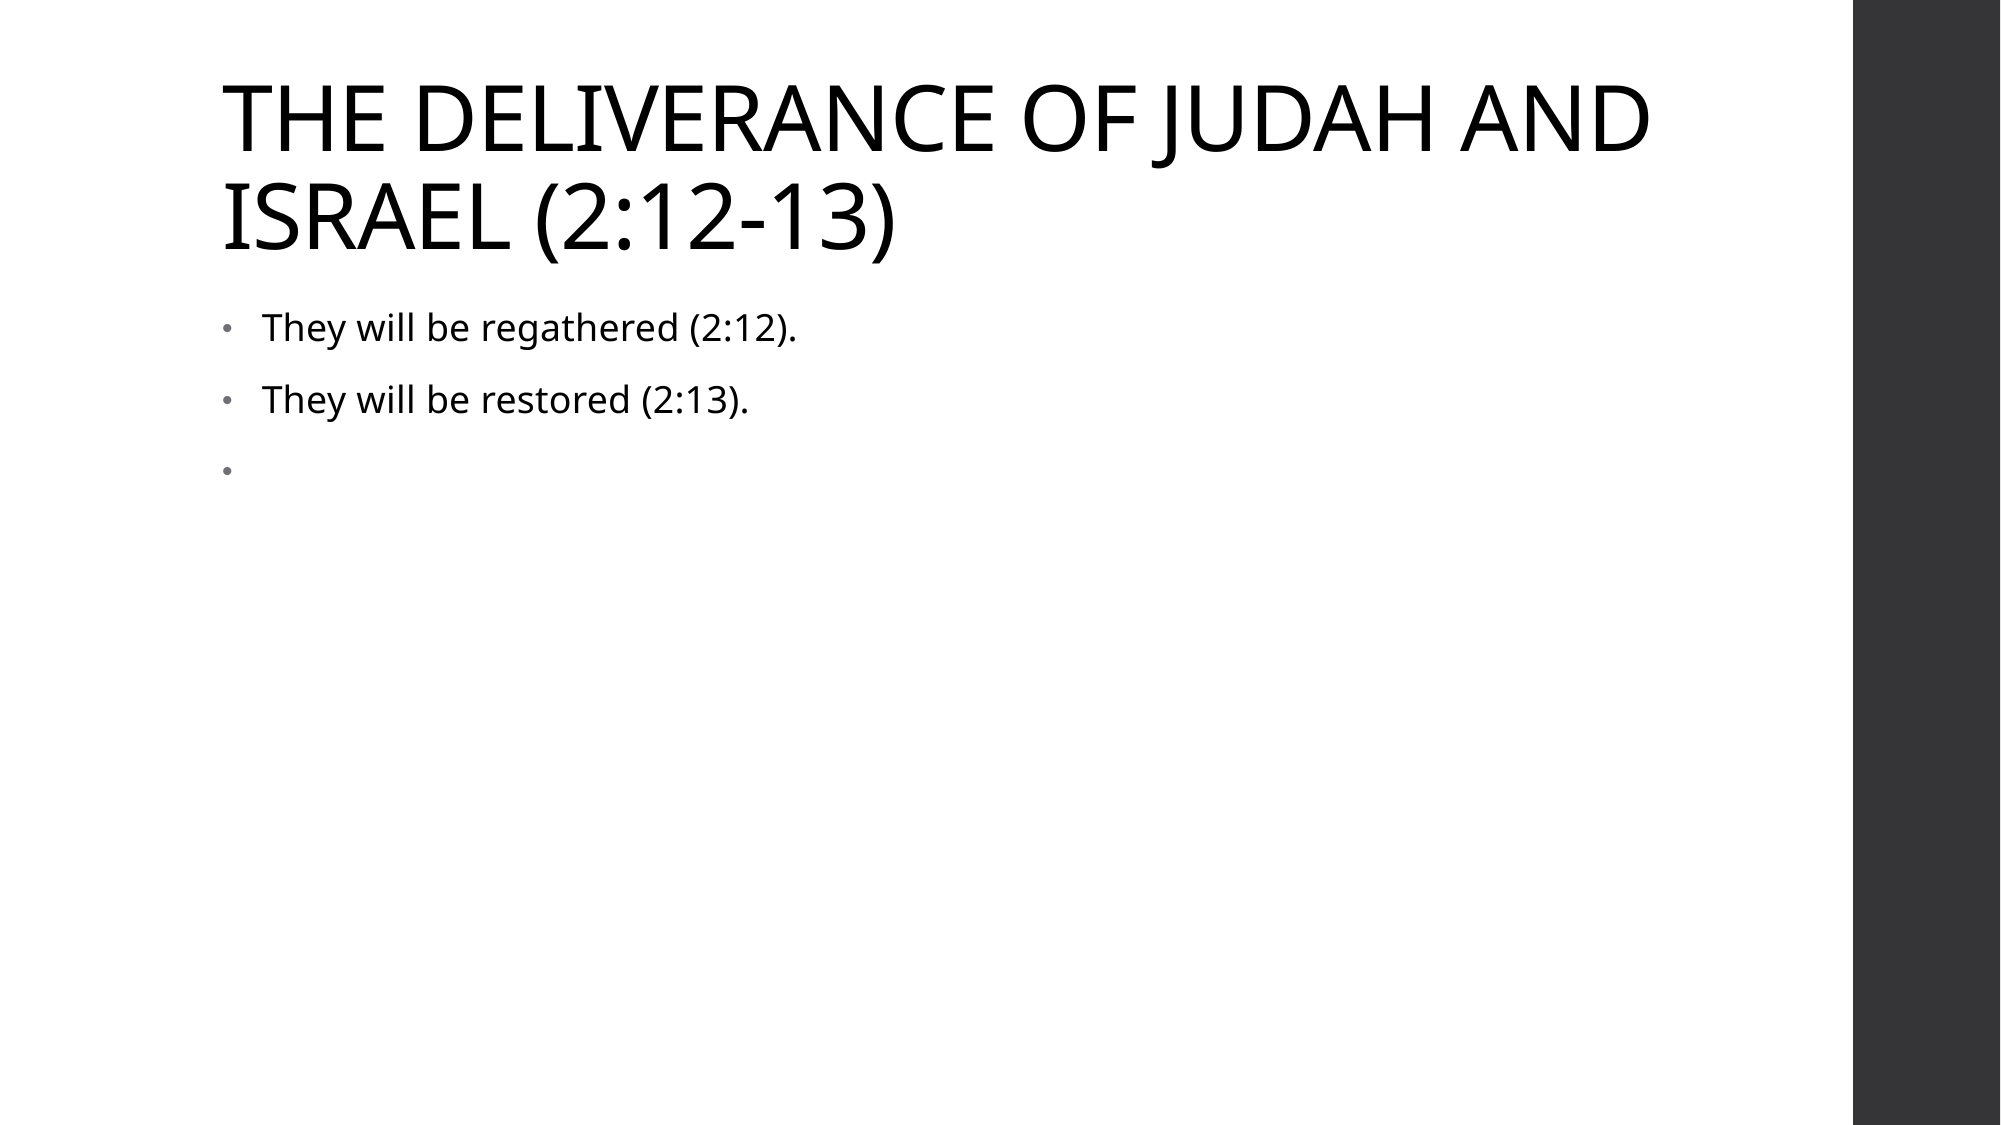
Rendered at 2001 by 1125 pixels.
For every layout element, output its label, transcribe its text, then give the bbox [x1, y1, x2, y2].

list They will be regathered (2:12). They will be restored (2:13). [206, 299, 1617, 1014]
title THE DELIVERANCE OF JUDAH AND ISRAEL (2:12-13) [206, 60, 1797, 278]
